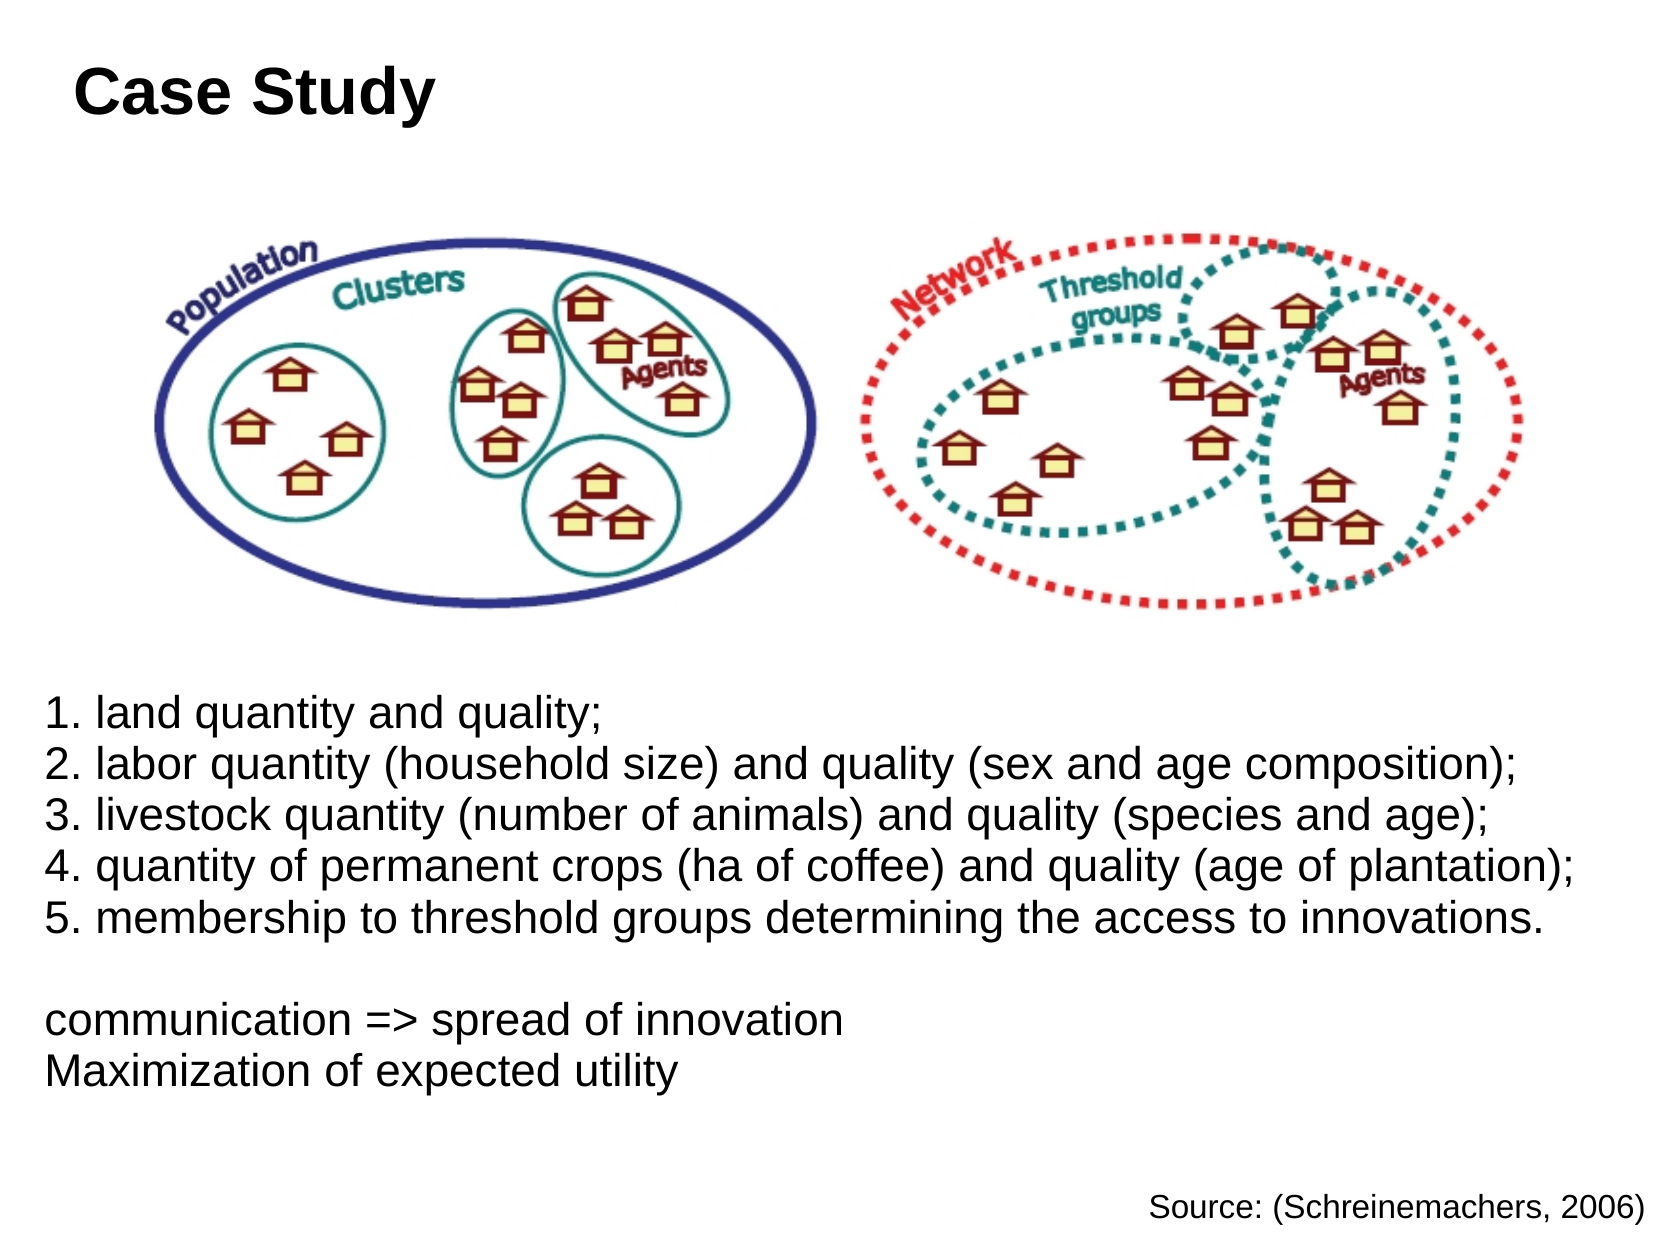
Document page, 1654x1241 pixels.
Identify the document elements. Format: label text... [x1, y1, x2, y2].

text_box Source: (Schreinemachers, 2006) [1133, 1181, 1654, 1241]
text_box Case Study [59, 47, 1211, 163]
picture [109, 183, 1545, 626]
text_box 1. land quantity and quality; 2. labor quantity (household size) and quality (sex and age composition); 3. livestock quantity (number of animals) and quality (species and age); 4. quantity of permanent crops (ha of coffee) and quality (age of plantation); 5. membership to threshold groups determining the access to innovations. communication => spread of innovation Maximization of expected utility [29, 679, 1654, 1238]
